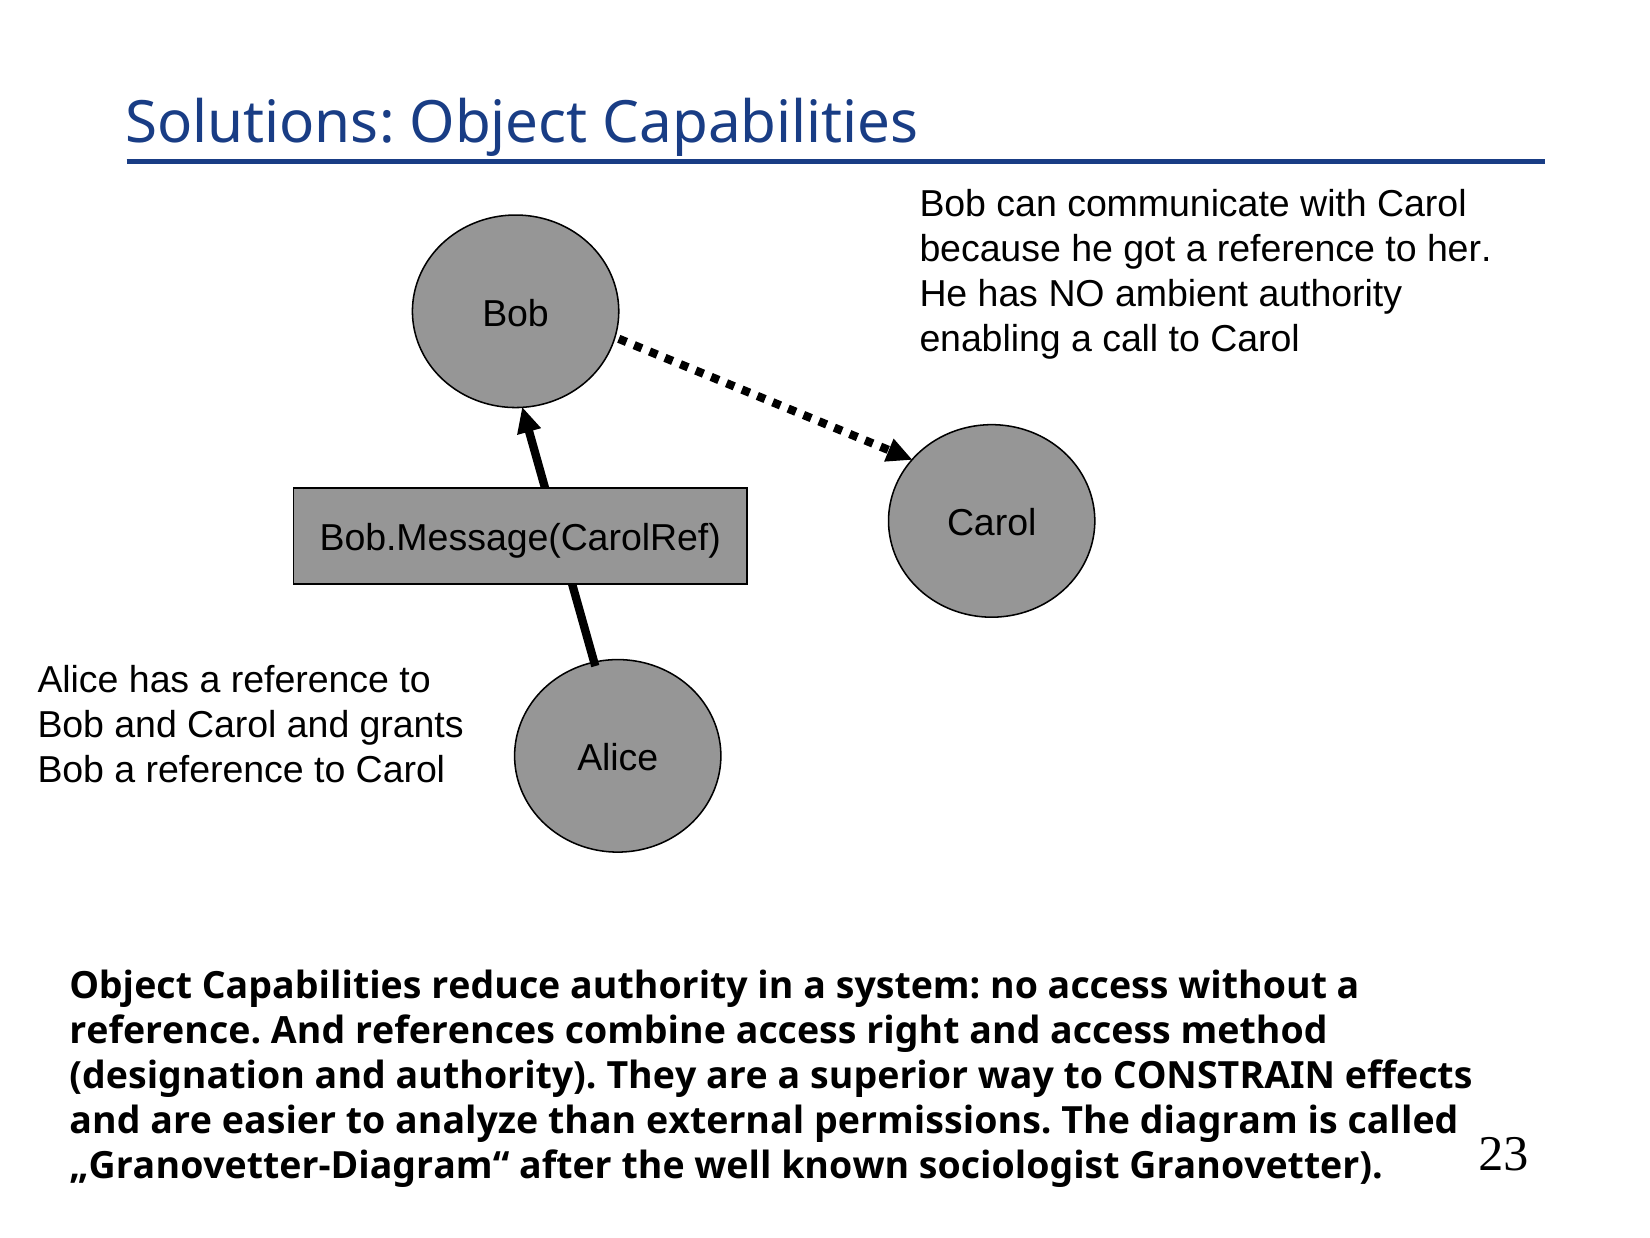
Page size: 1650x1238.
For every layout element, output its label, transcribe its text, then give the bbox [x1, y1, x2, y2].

text_box Bob.Message(CarolRef) [293, 487, 748, 585]
text_box Alice has a reference to Bob and Carol and grants Bob a reference to Carol [21, 646, 503, 799]
text_box Bob [412, 215, 619, 408]
title Solutions: Object Capabilities [125, 0, 1546, 155]
text_box Object Capabilities reduce authority in a system: no access without a reference. And references combine access right and access method (designation and authority). They are a superior way to CONSTRAIN effects and are easier to analyze than external permissions. The diagram is called „Granovetter-Diagram“ after the well known sociologist Granovetter). [69, 961, 1539, 1187]
text_box Carol [888, 424, 1095, 618]
text_box Alice [514, 659, 721, 853]
text_box Bob can communicate with Carol because he got a reference to her. He has NO ambient authority enabling a call to Carol [903, 170, 1522, 367]
